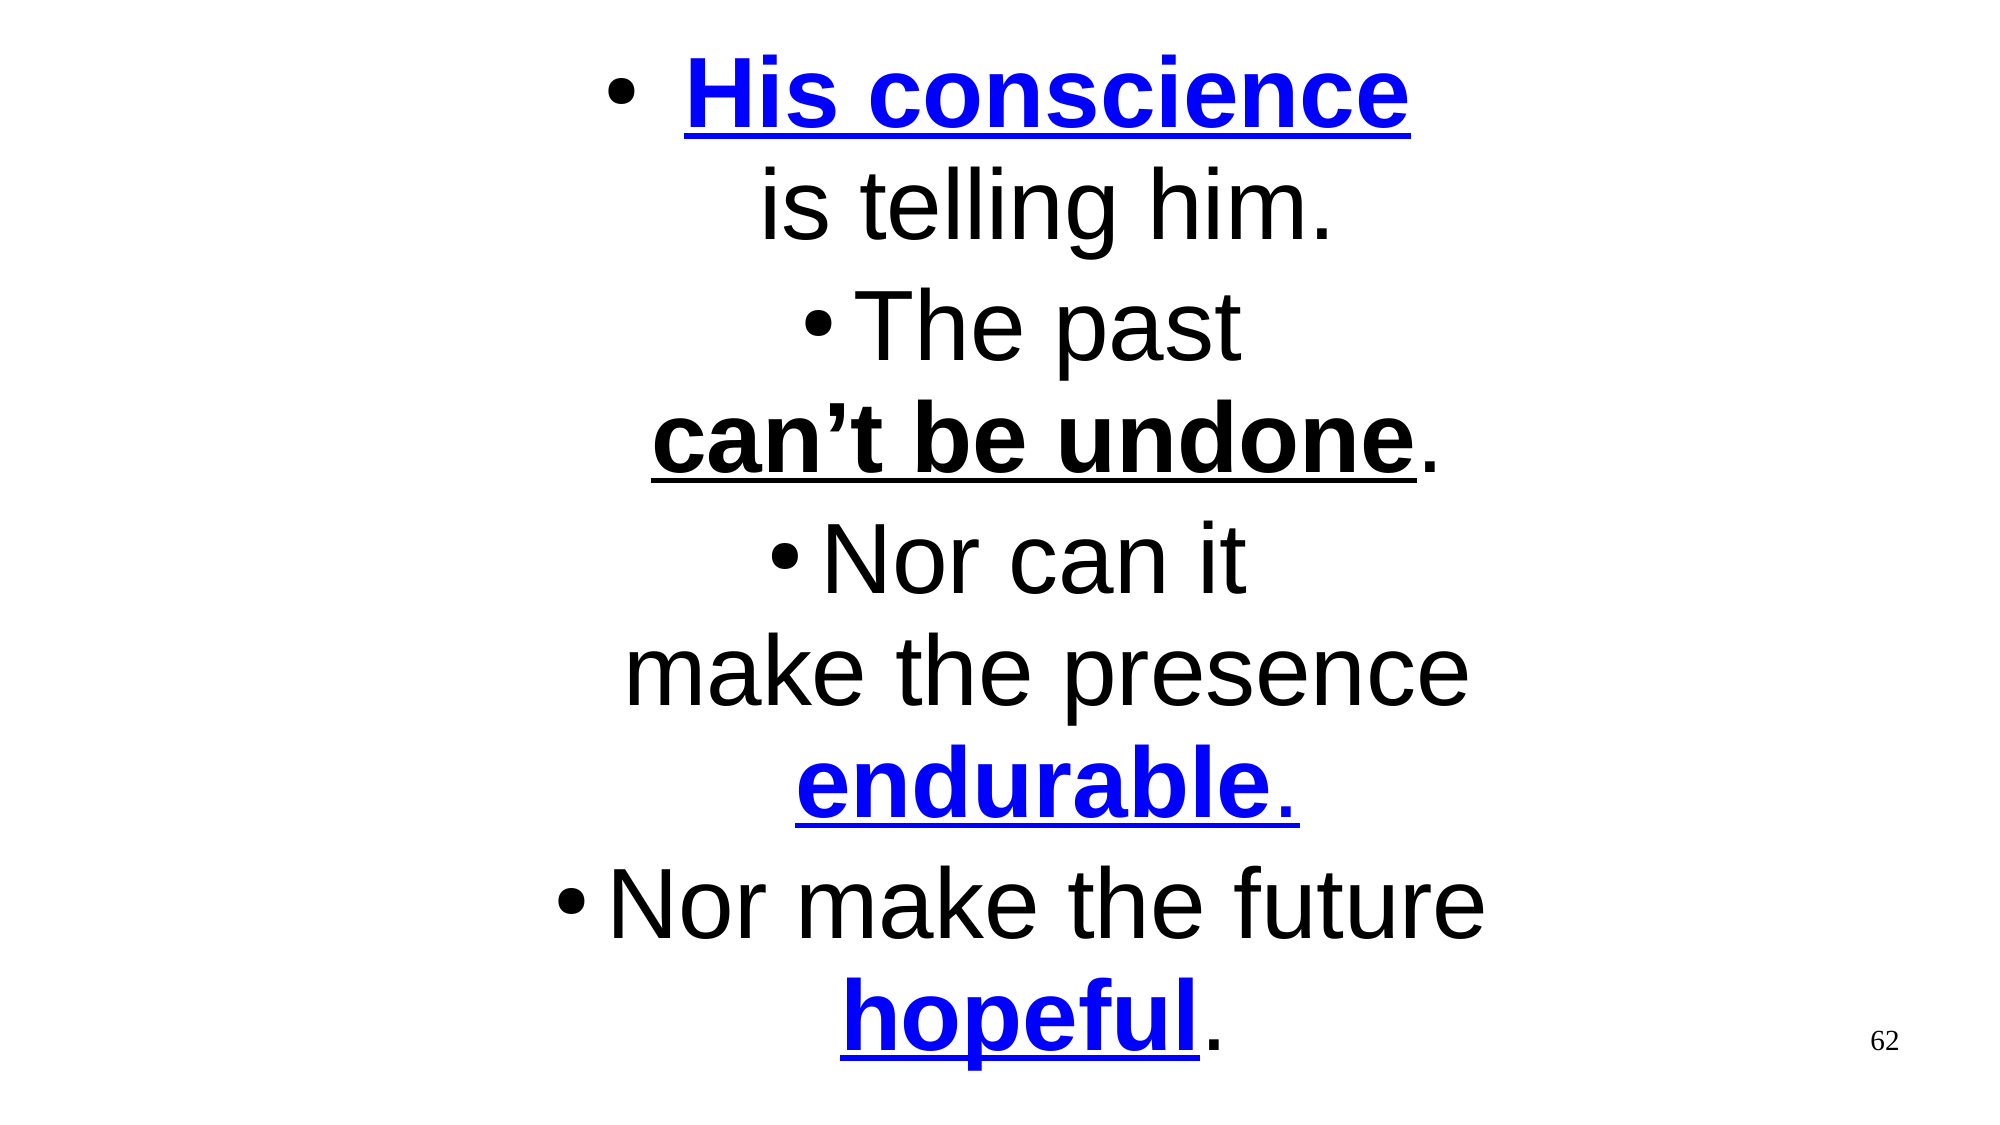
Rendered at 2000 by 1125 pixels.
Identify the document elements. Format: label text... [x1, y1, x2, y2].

list His conscience is telling him. The past can’t be undone. Nor can it make the presence endurable. Nor make the future hopeful. [37, 37, 1988, 1088]
